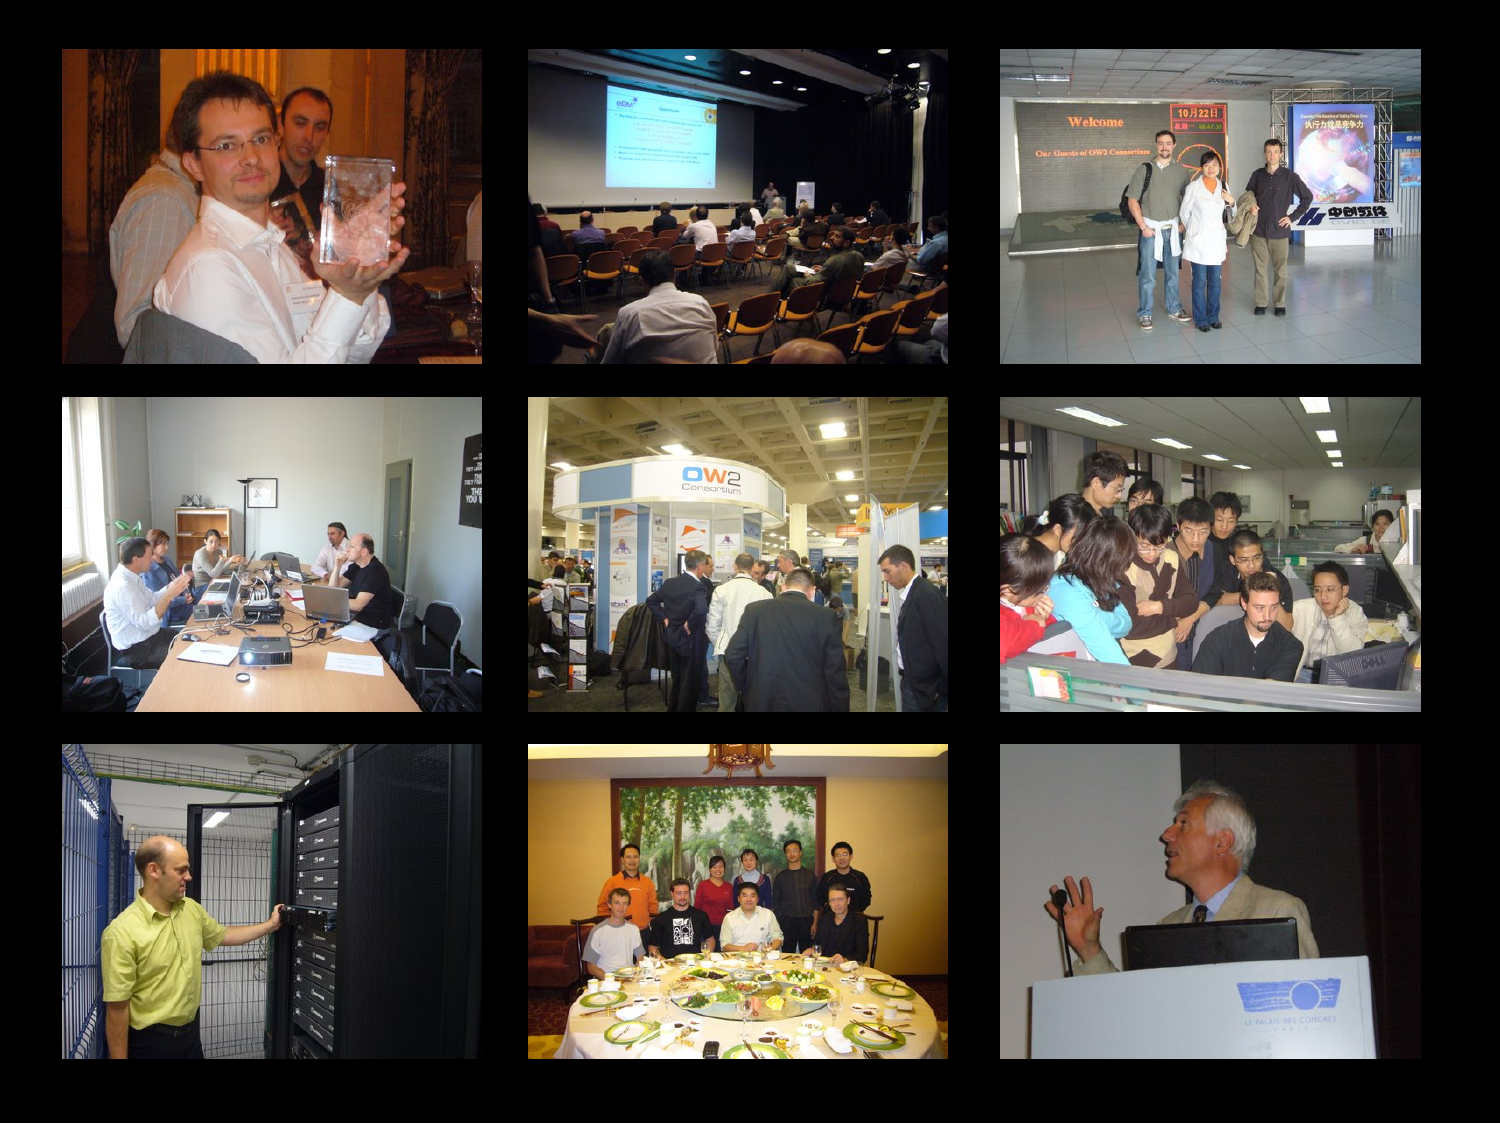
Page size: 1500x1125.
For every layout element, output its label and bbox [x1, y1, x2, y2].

picture [528, 49, 948, 364]
picture [62, 397, 482, 712]
picture [62, 49, 482, 364]
text_box [0, 0, 1500, 1123]
picture [62, 744, 482, 1059]
picture [1000, 397, 1421, 712]
picture [1000, 744, 1421, 1059]
picture [528, 397, 948, 712]
picture [528, 744, 948, 1059]
picture [1000, 49, 1421, 364]
